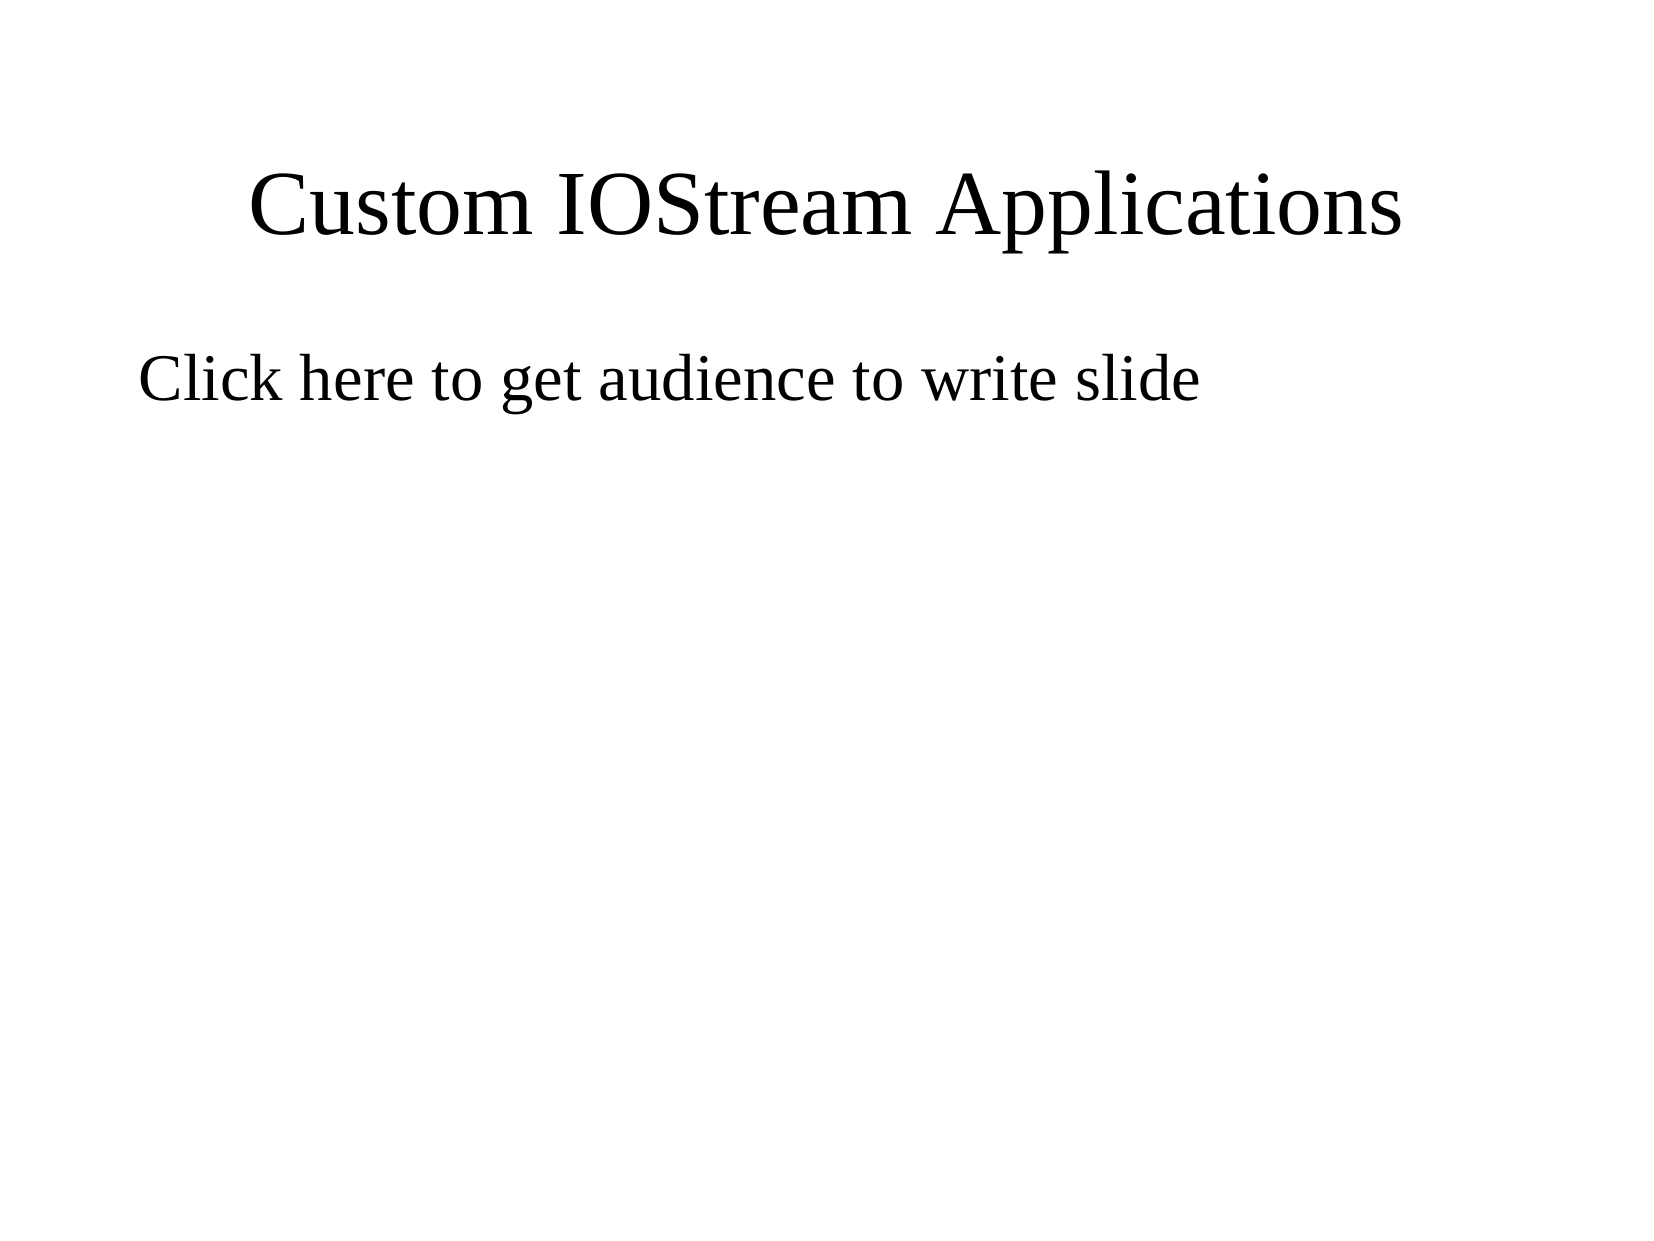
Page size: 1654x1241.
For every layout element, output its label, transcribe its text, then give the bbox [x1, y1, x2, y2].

title Custom IOStream Applications [121, 102, 1534, 310]
list Click here to get audience to write slide [121, 344, 1534, 1126]
